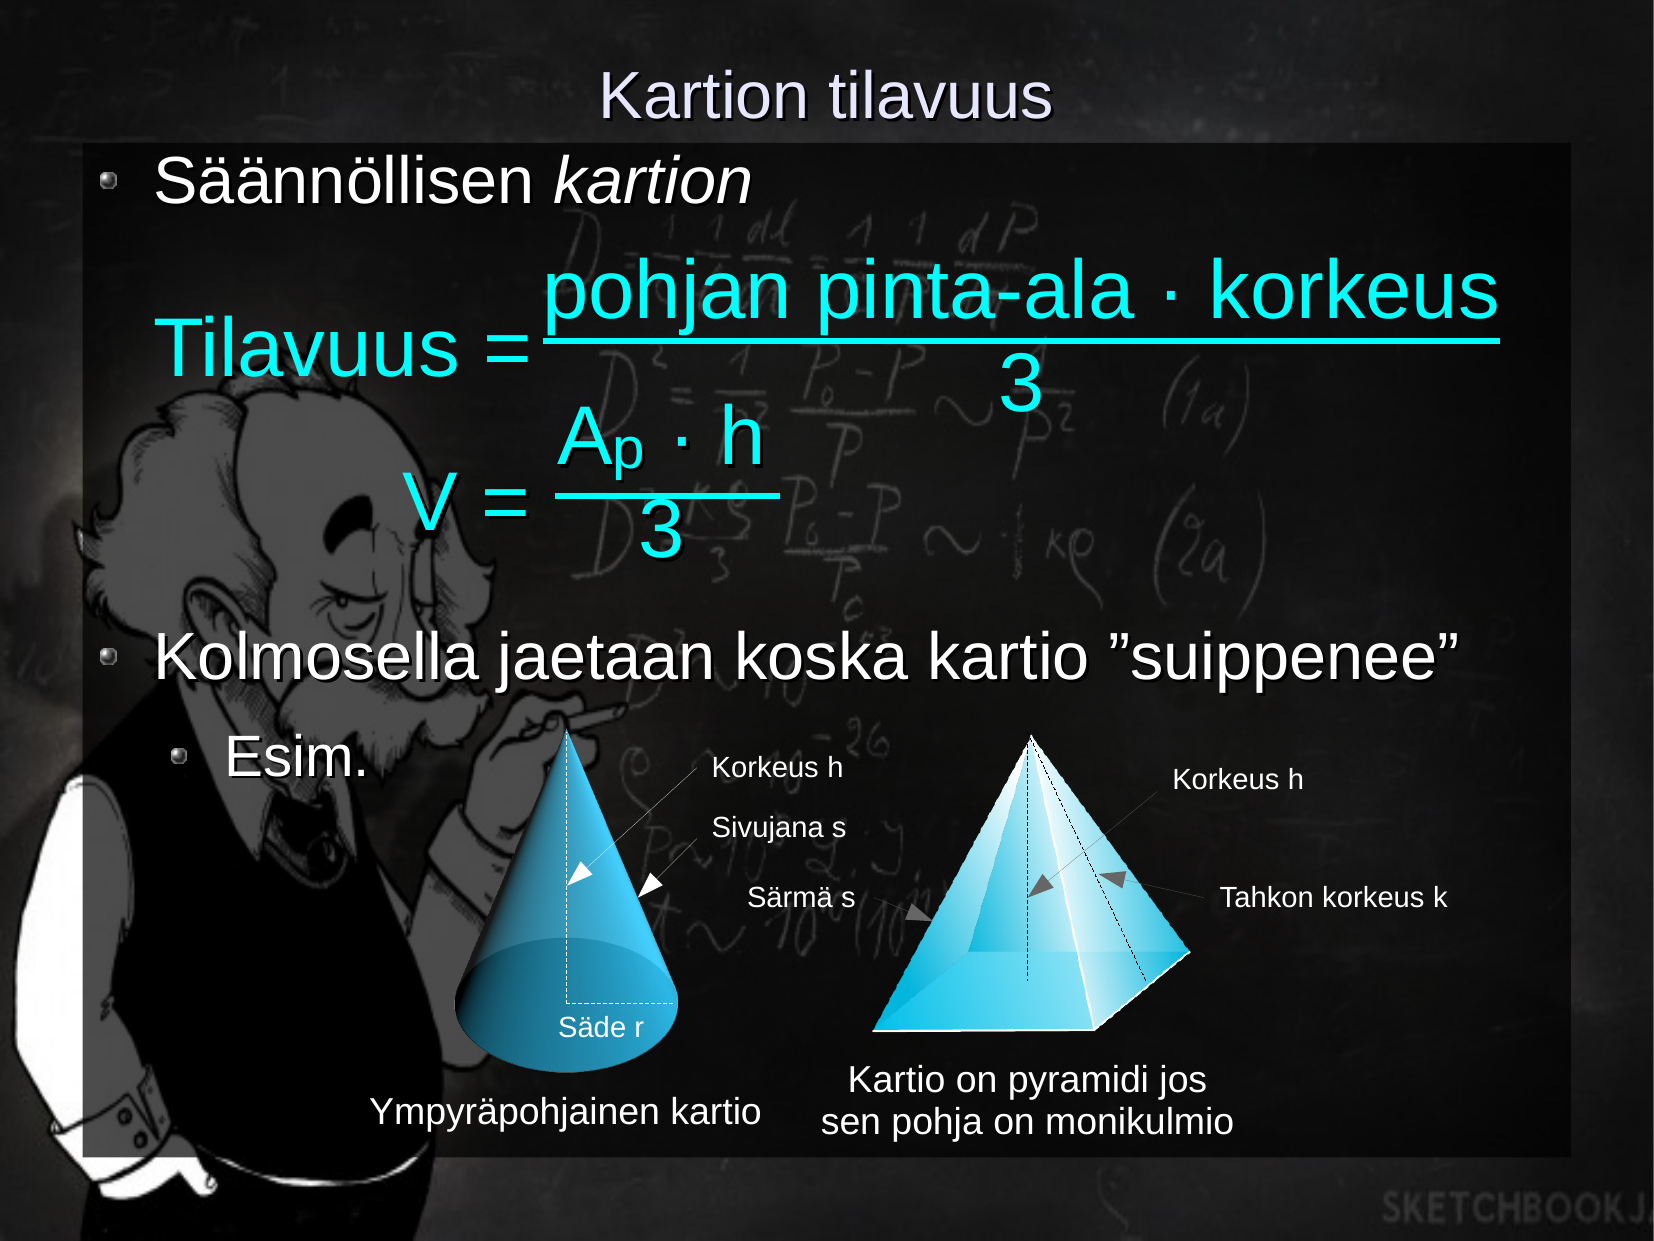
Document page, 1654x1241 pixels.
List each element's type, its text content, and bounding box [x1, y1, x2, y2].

text_box Tilavuus = [23, 293, 519, 402]
text_box Korkeus h [1157, 755, 1335, 804]
text_box Sivujana s [696, 803, 875, 851]
text_box Särmä s [732, 874, 910, 922]
text_box Ap · h 3 [519, 381, 804, 603]
text_box V = [342, 447, 591, 556]
text_box Kartio on pyramidi jos sen pohja on monikulmio [803, 1051, 1252, 1151]
list Säännöllisen kartion Kolmosella jaetaan koska kartio ”suippenee” Esim. [82, 142, 1571, 1158]
title Kartion tilavuus [82, 49, 1571, 142]
text_box Tahkon korkeus k [1204, 874, 1512, 922]
picture [0, 0, 1654, 1241]
text_box Korkeus h [696, 744, 875, 792]
text_box Säde r [543, 1003, 686, 1052]
text_box pohjan pinta-ala · korkeus 3 [519, 236, 1524, 438]
text_box Ympyräpohjainen kartio [354, 1083, 803, 1141]
